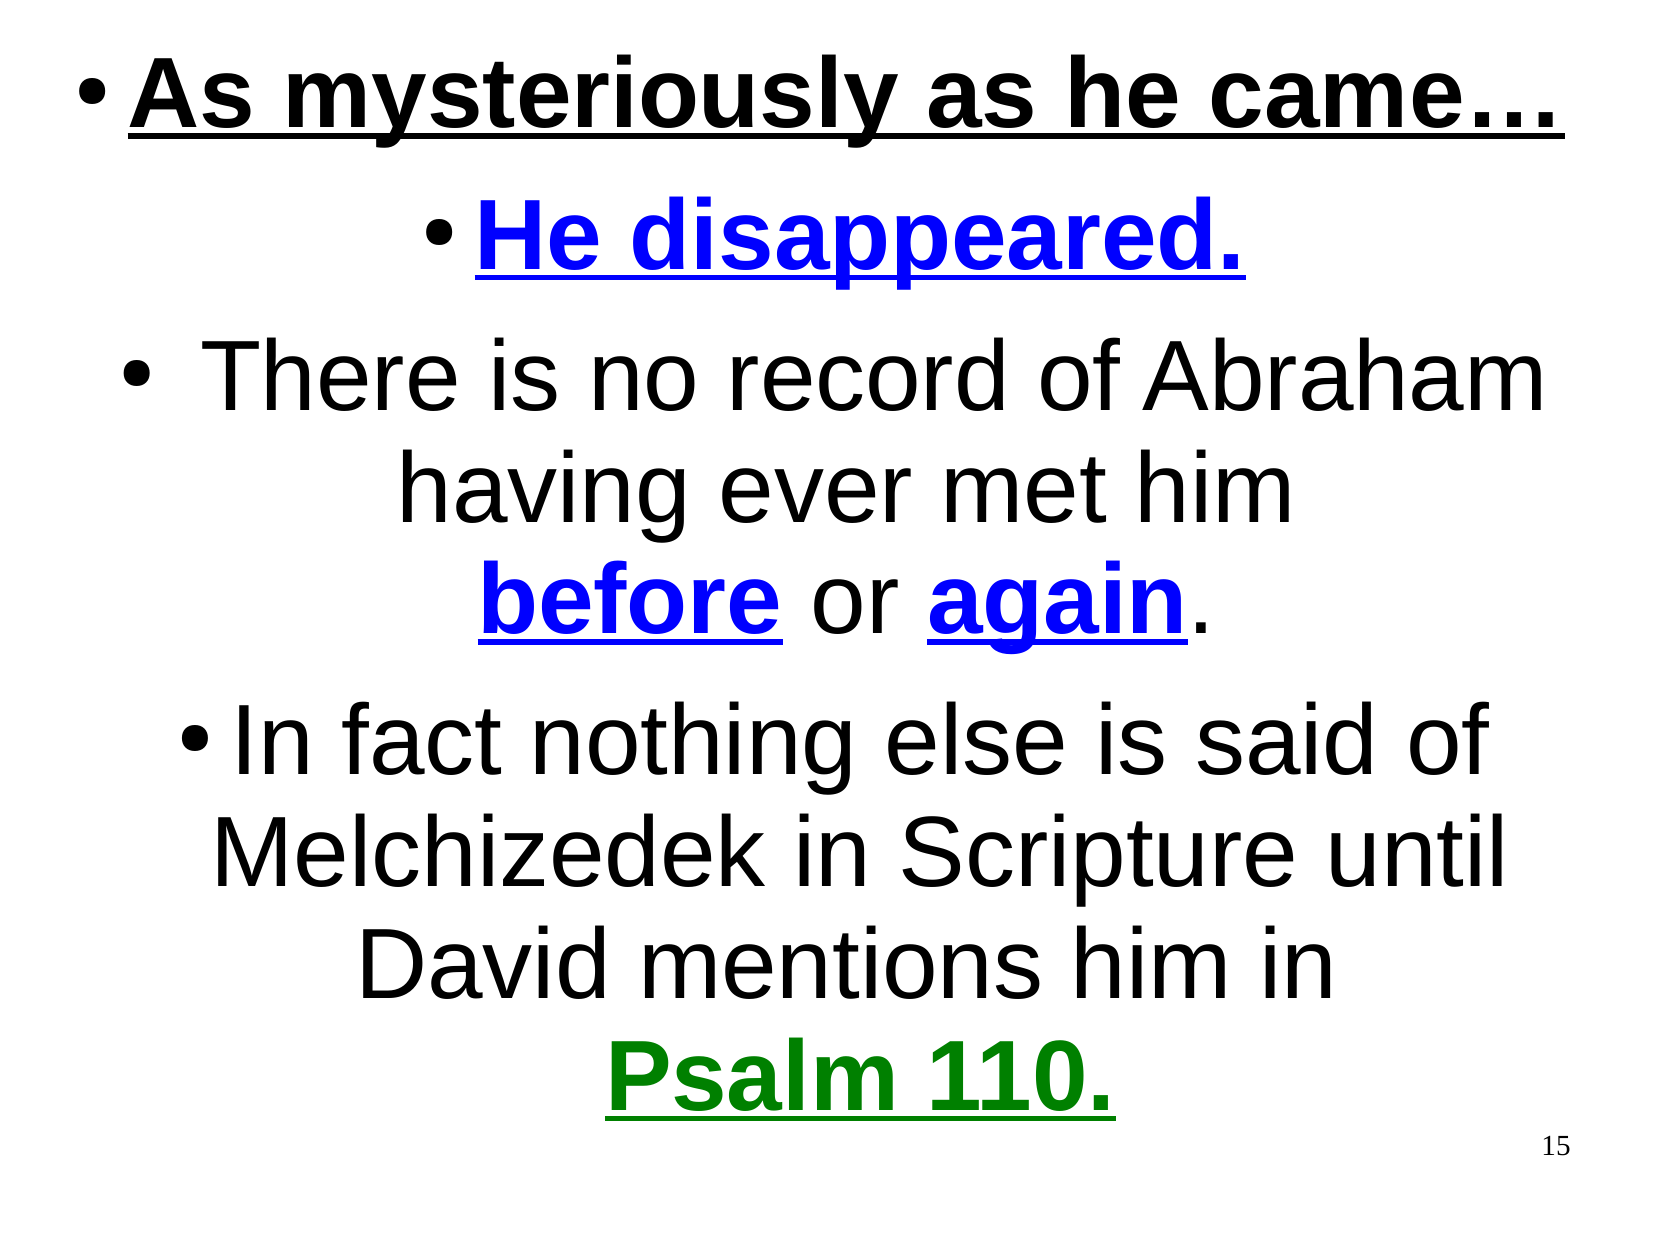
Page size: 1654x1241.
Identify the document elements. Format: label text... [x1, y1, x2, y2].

list As mysteriously as he came… He disappeared. There is no record of Abraham having ever met him before or again. In fact nothing else is said of Melchizedek in Scripture until David mentions him in Psalm 110. [37, 37, 1613, 1201]
